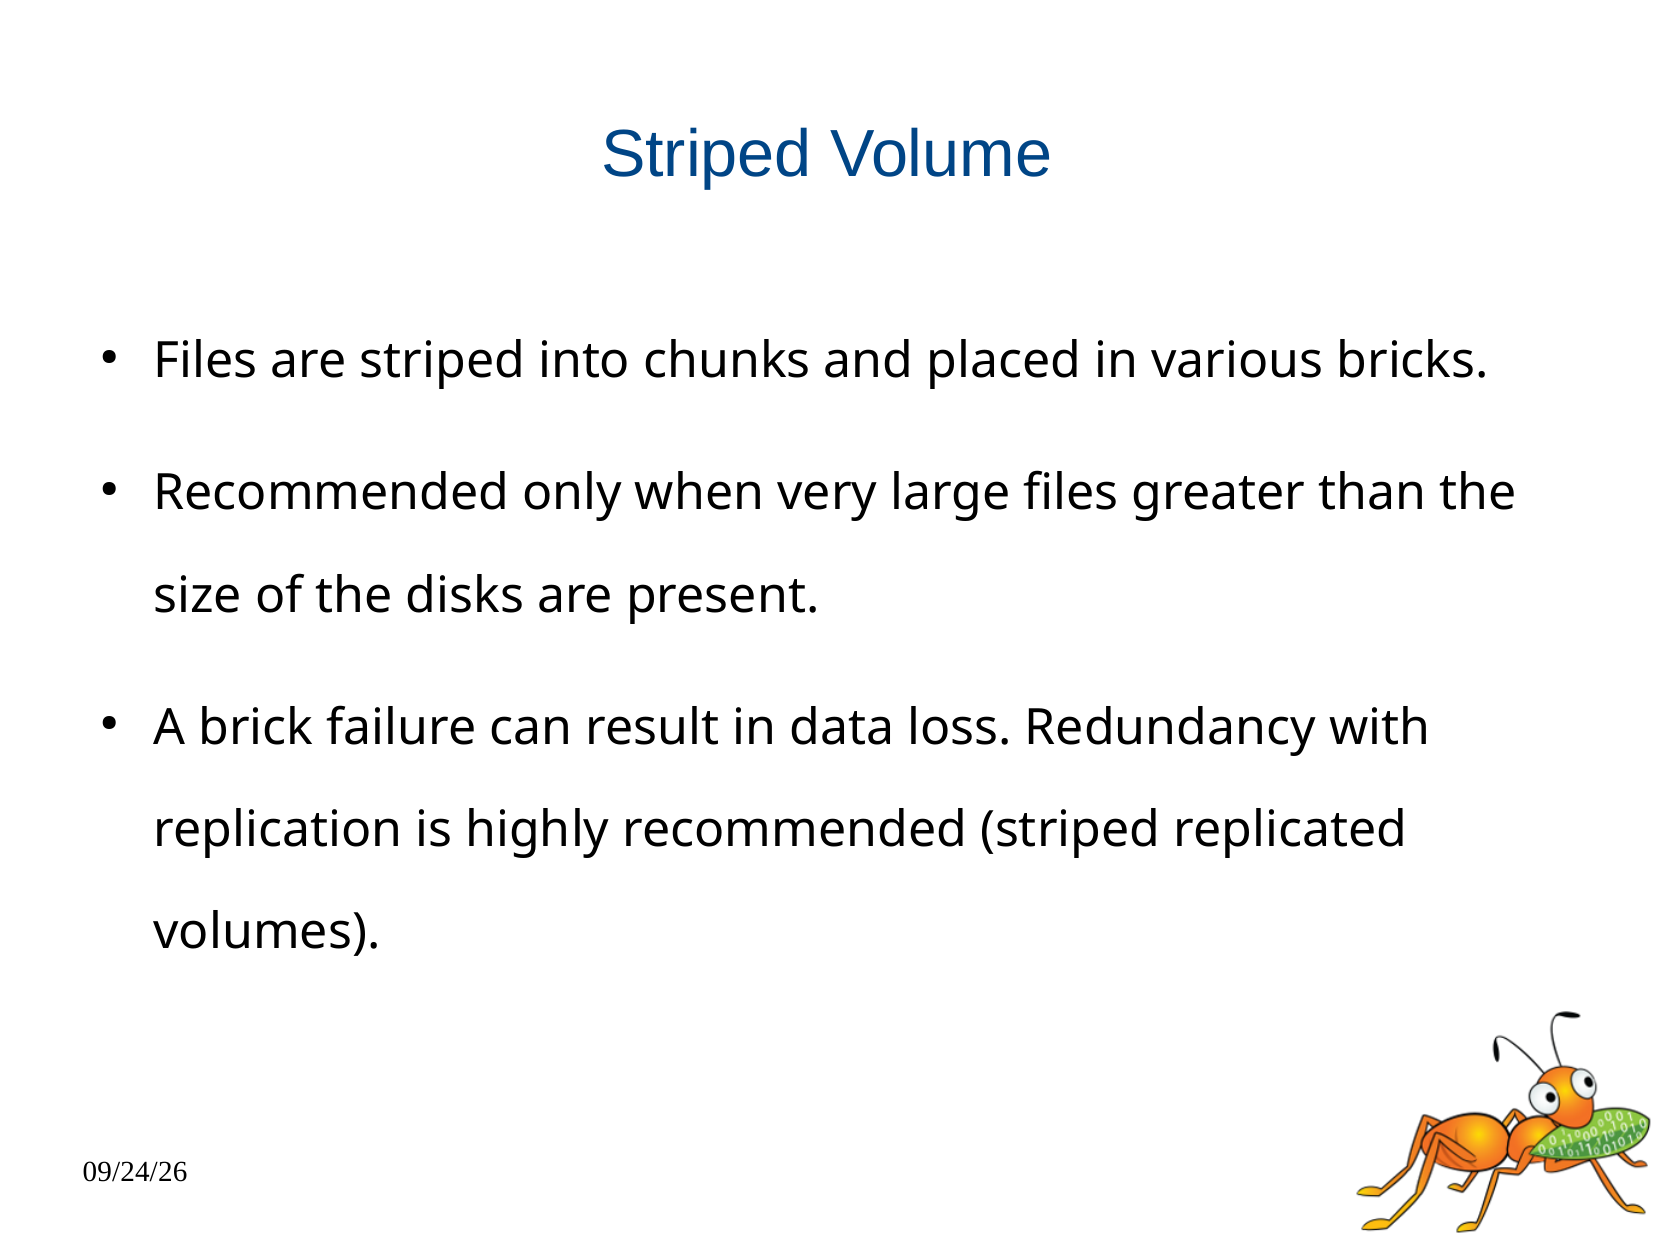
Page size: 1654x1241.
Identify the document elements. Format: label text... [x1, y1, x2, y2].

picture [1353, 1009, 1654, 1235]
title Striped Volume [82, 49, 1571, 257]
list Files are striped into chunks and placed in various bricks. Recommended only when very large files greater than the size of the disks are present. A brick failure can result in data loss. Redundancy with replication is highly recommended (striped replicated volumes). [82, 290, 1571, 1010]
